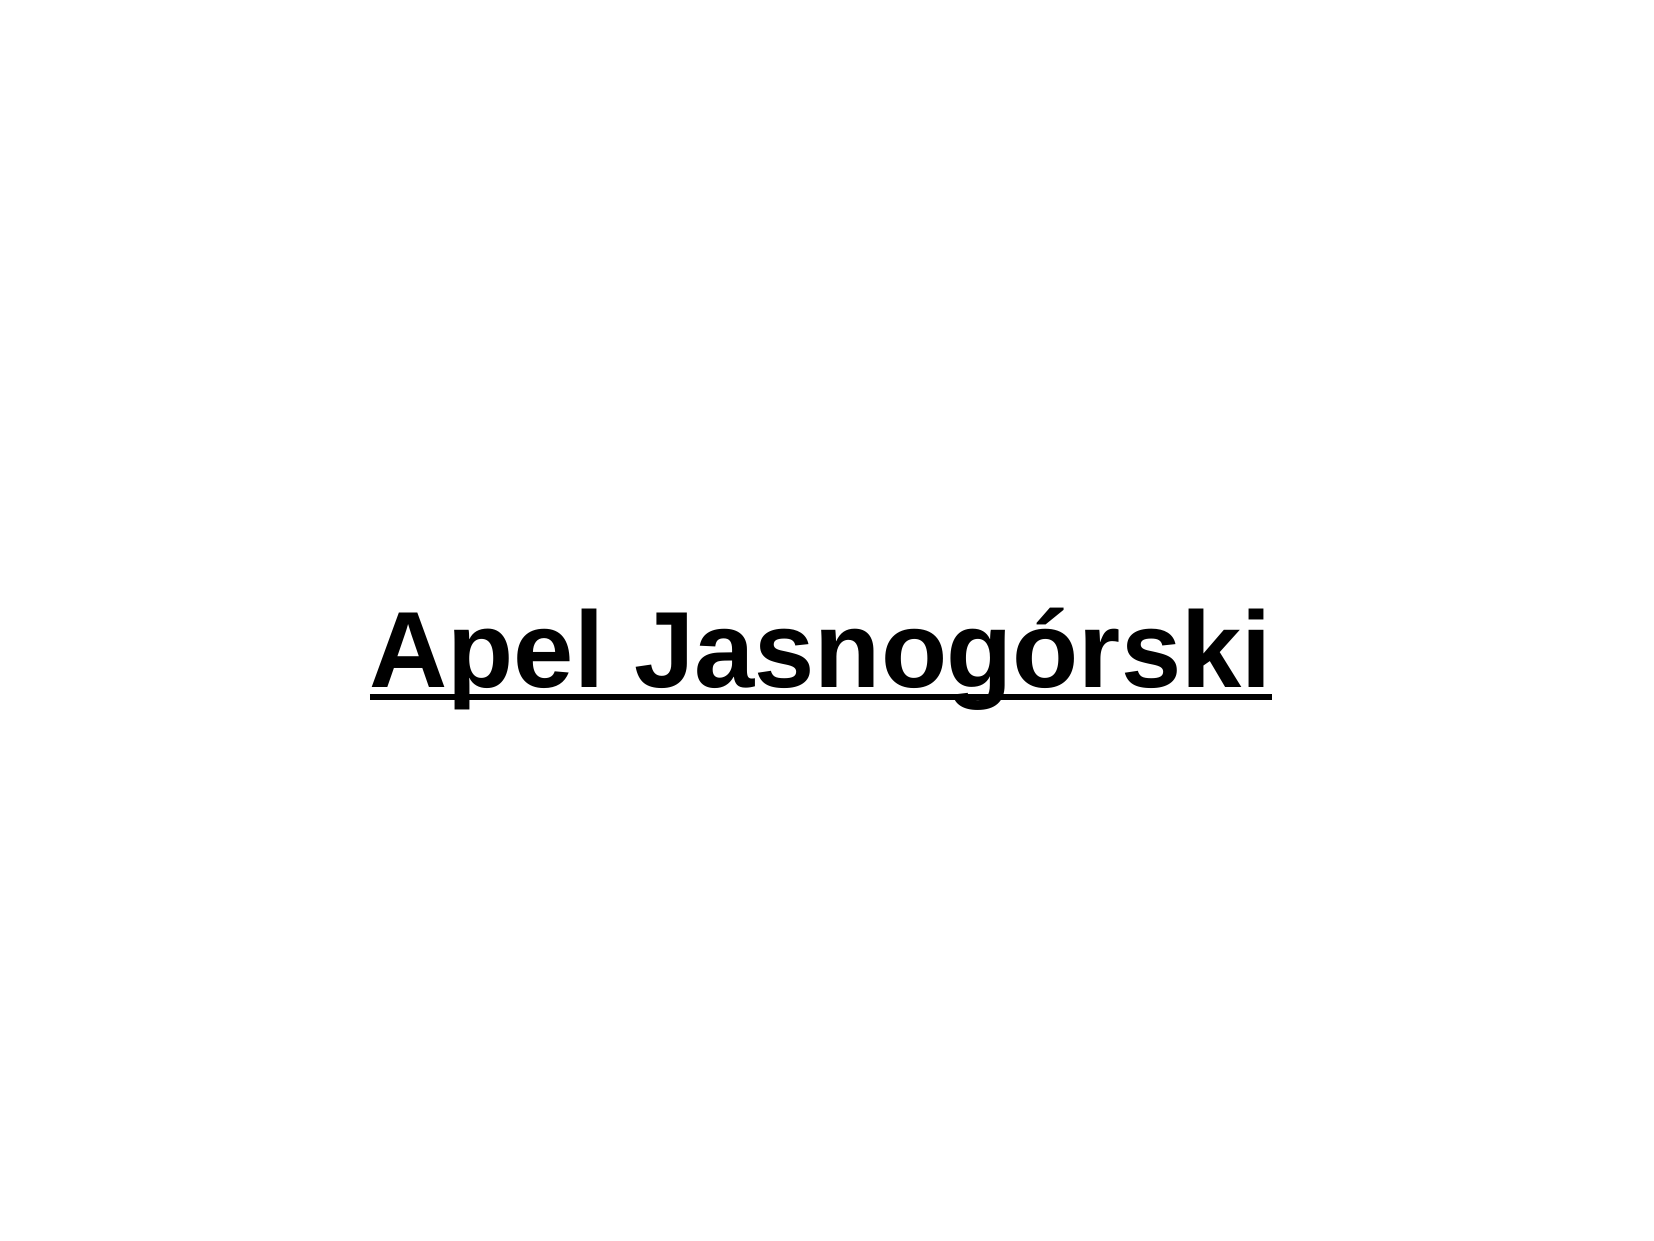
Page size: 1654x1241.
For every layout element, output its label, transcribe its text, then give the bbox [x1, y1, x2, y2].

subtitle Apel Jasnogórski [0, 0, 1642, 1241]
